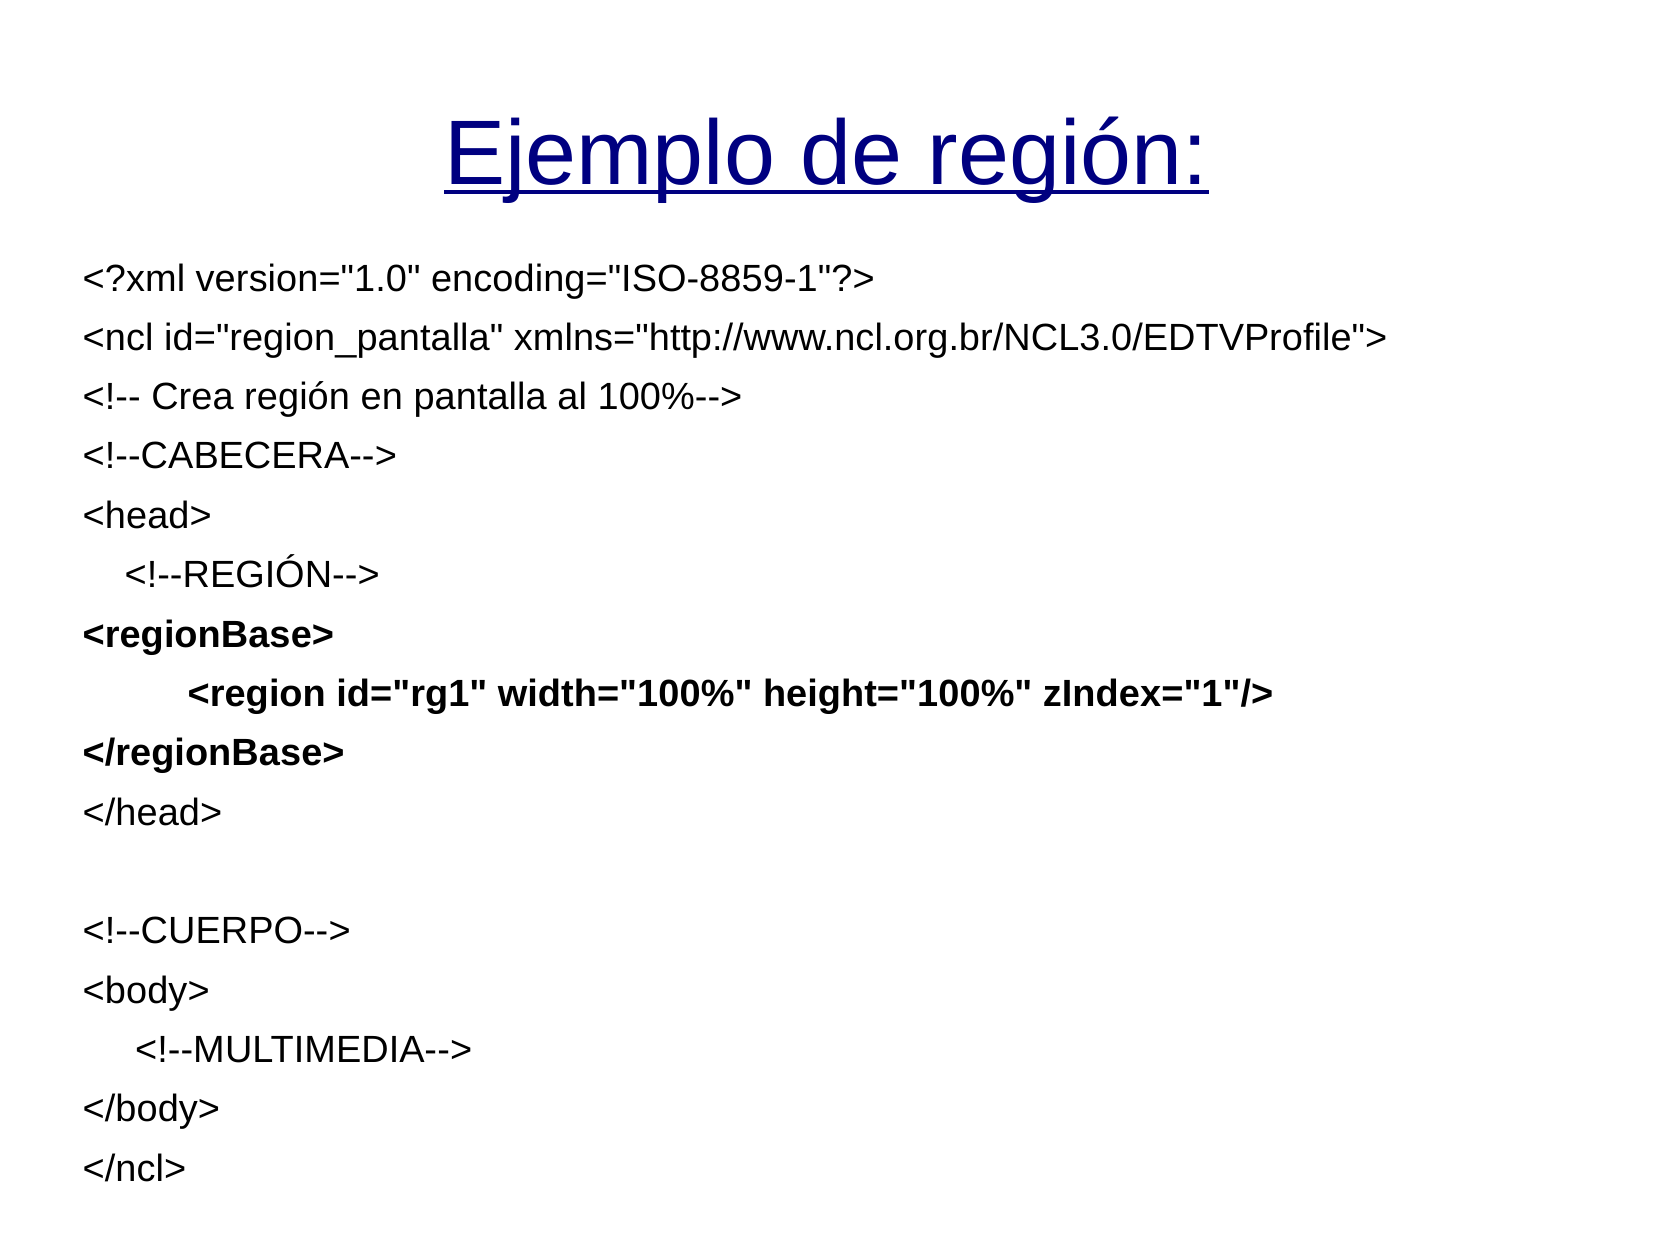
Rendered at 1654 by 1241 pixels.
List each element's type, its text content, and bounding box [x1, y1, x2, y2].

title Ejemplo de región: [82, 49, 1571, 257]
list <?xml version="1.0" encoding="ISO-8859-1"?> <ncl id="region_pantalla" xmlns="http://www.ncl.org.br/NCL3.0/EDTVProfile"> <!-- Crea región en pantalla al 100%--> <!--CABECERA--> <head> <!--REGIÓN--> <regionBase> <region id="rg1" width="100%" height="100%" zIndex="1"/> </regionBase> </head> <!--CUERPO--> <body> <!--MULTIMEDIA--> </body> </ncl> [82, 256, 1538, 1195]
